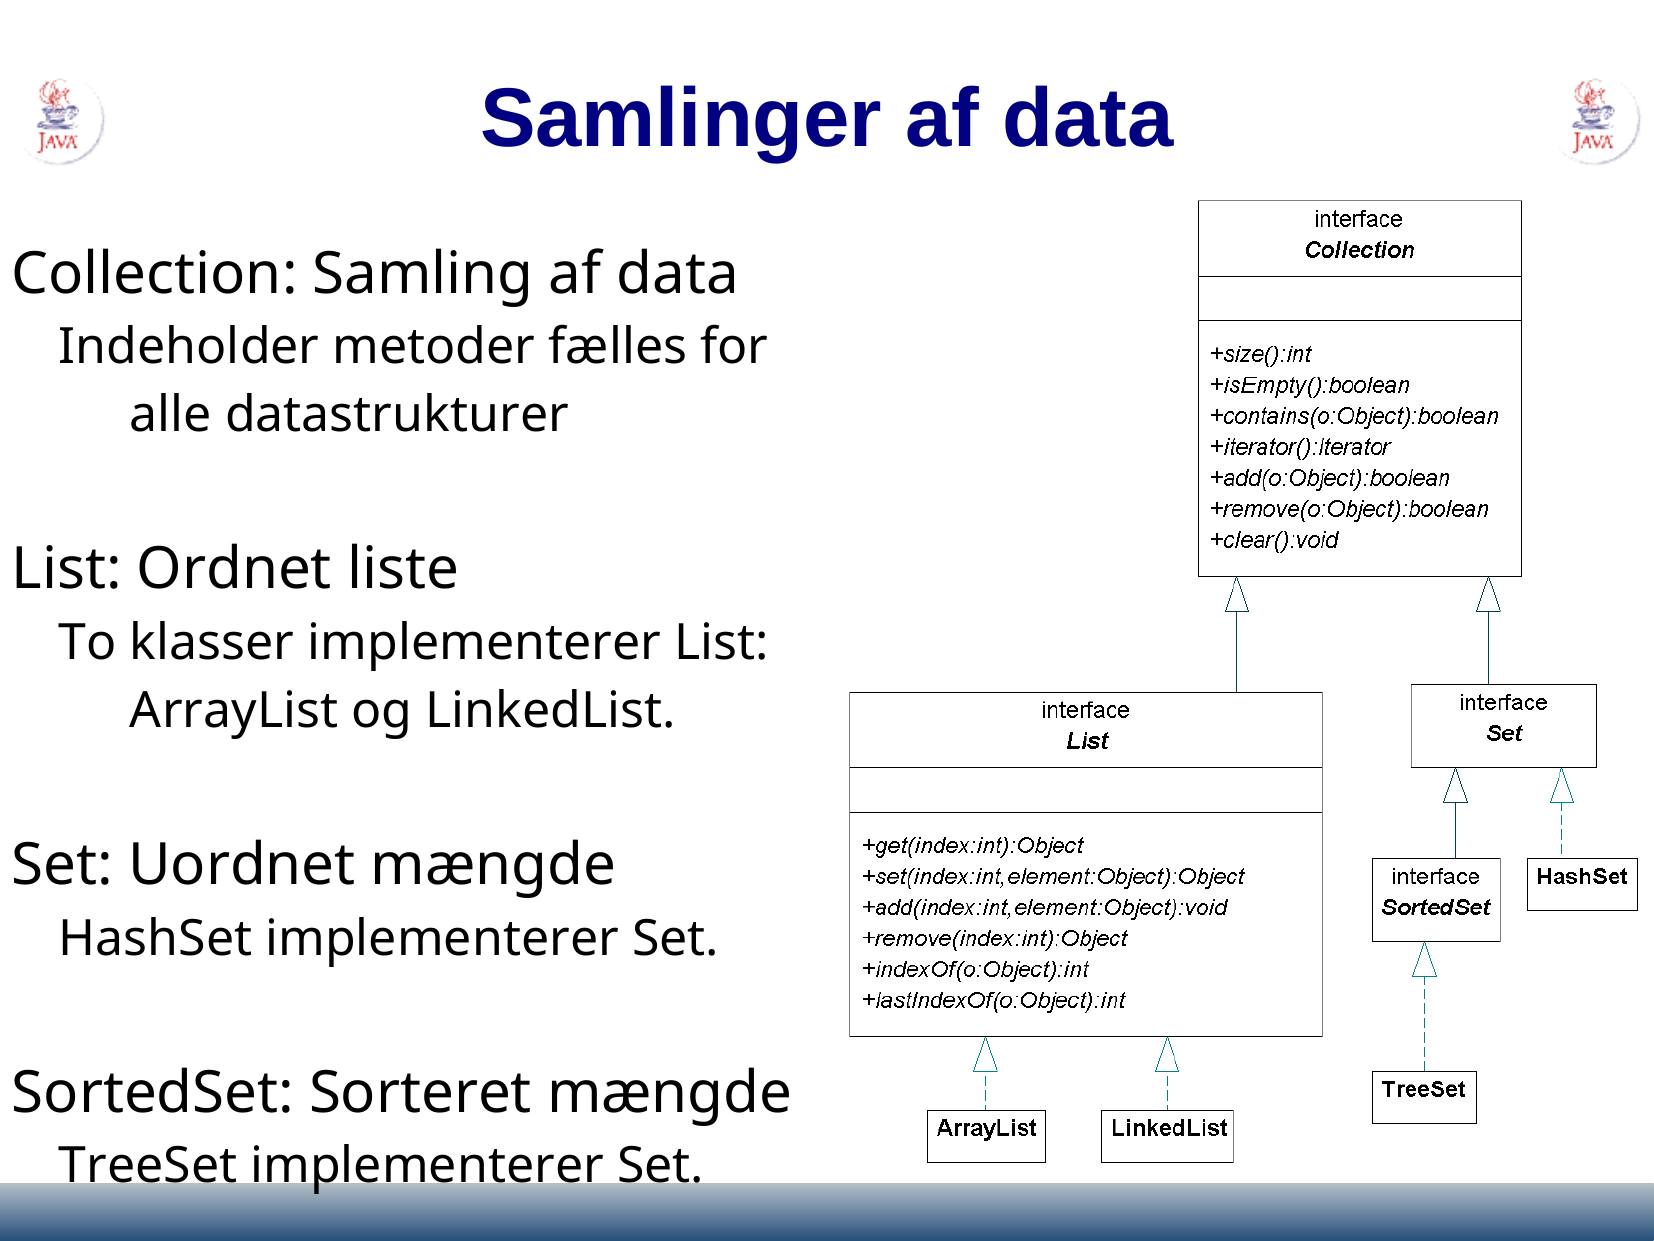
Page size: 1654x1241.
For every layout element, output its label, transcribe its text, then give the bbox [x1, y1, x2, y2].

picture [10, 71, 105, 169]
picture [1549, 71, 1645, 169]
list Collection: Samling af data Indeholder metoder fælles for alle datastrukturer List: Ordnet liste To klasser implementerer List: ArrayList og LinkedList. Set: Uordnet mængde HashSet implementerer Set. SortedSet: Sorteret mængde TreeSet implementerer Set. [0, 230, 827, 1183]
title Samlinger af data [105, 14, 1549, 222]
picture [820, 171, 1648, 1173]
